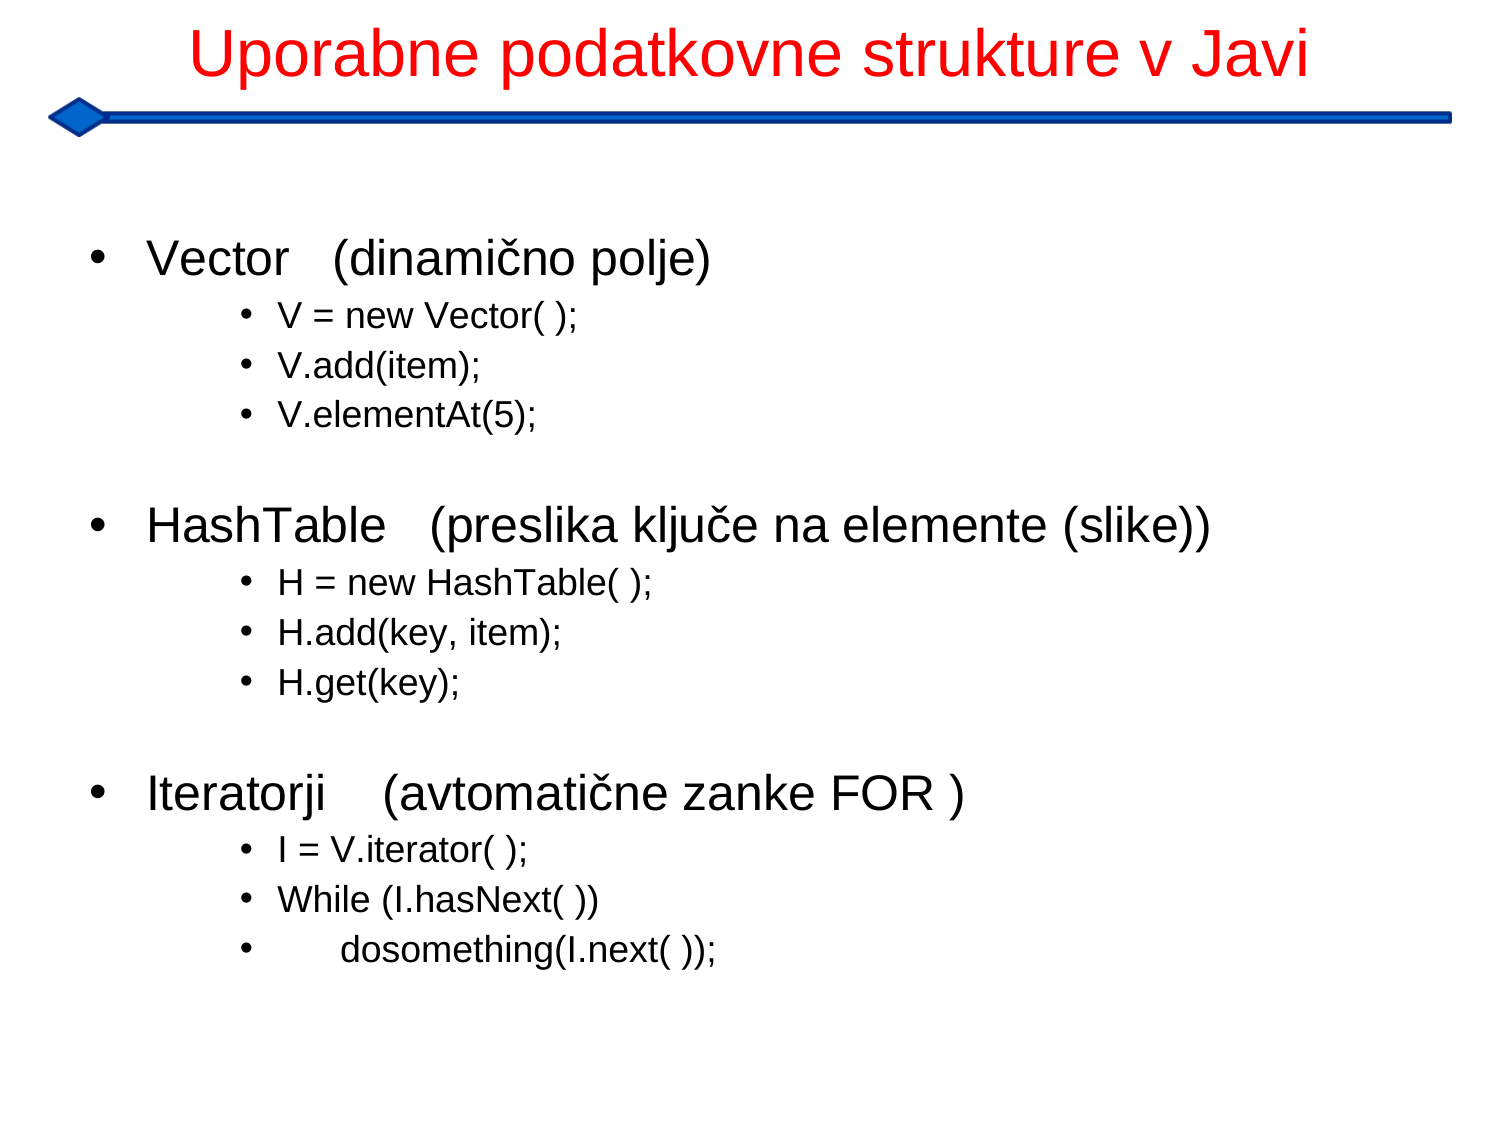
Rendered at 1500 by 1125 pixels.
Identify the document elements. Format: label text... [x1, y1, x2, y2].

text_box Vector (dinamično polje) V = new Vector( ); V.add(item); V.elementAt(5); HashTable (preslika ključe na elemente (slike)) H = new HashTable( ); H.add(key, item); H.get(key); Iteratorji (avtomatične zanke FOR ) I = V.iterator( ); While (I.hasNext( )) dosomething(I.next( )); [75, 224, 1500, 863]
title Uporabne podatkovne strukture v Javi [12, 0, 1488, 100]
picture [48, 100, 1452, 137]
